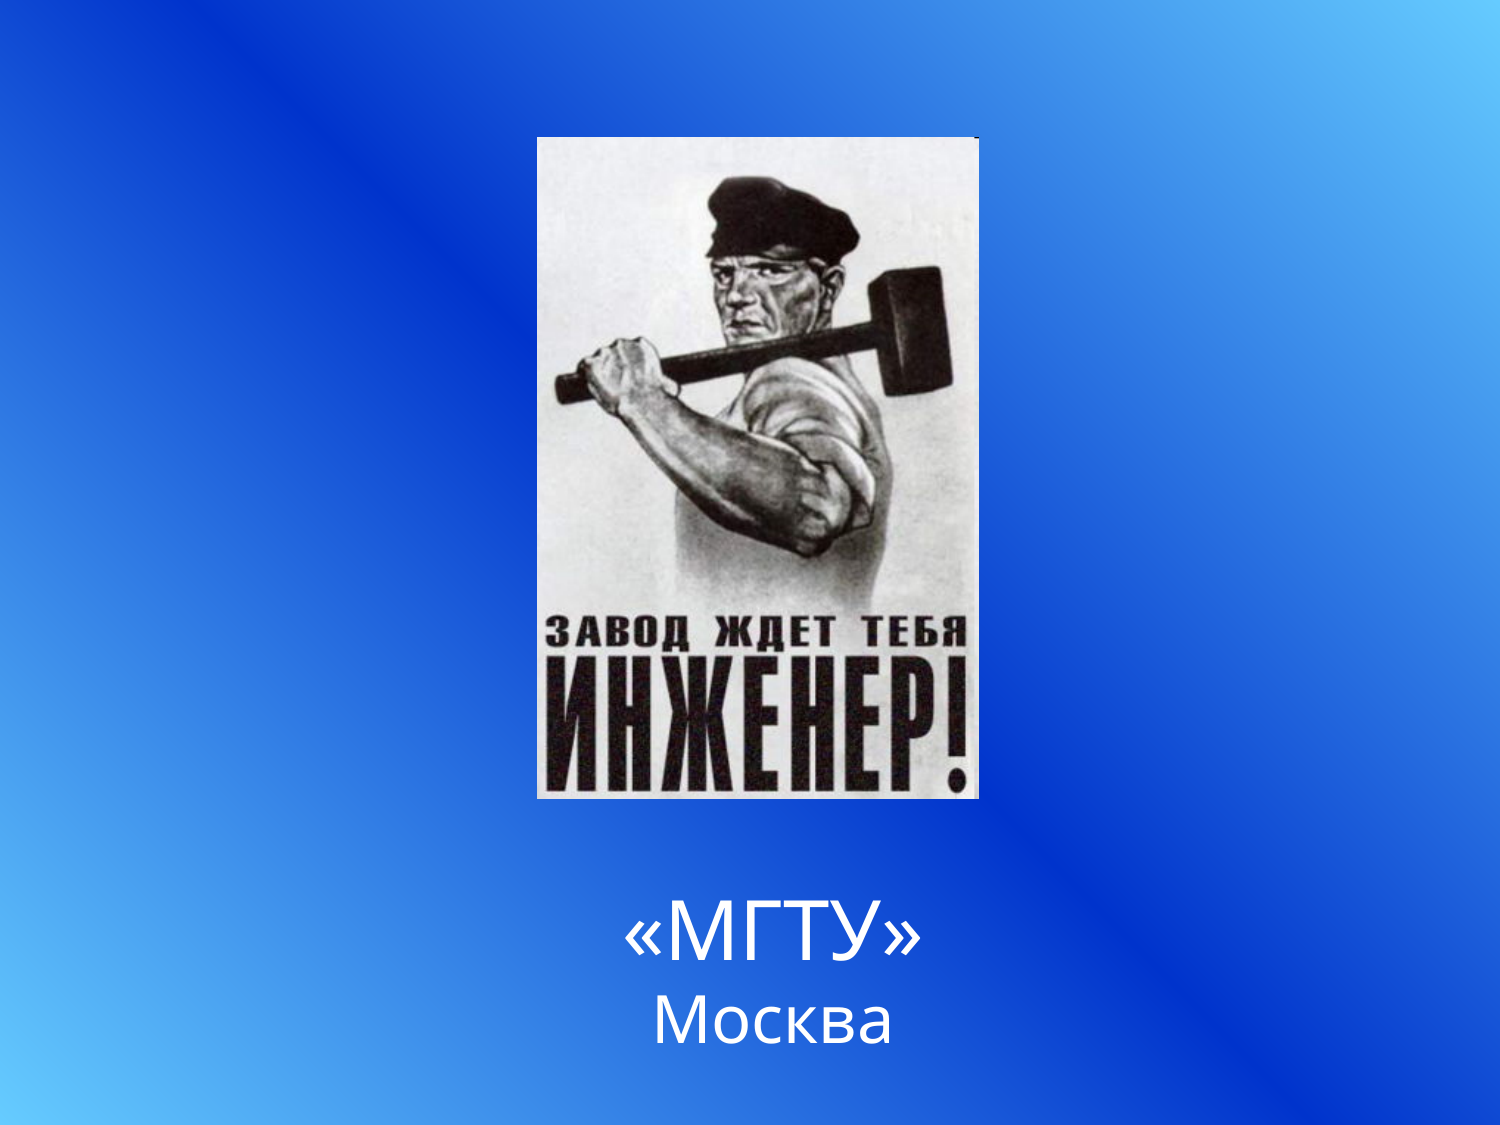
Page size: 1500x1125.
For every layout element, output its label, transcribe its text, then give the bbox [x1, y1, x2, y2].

picture [537, 137, 979, 799]
text_box «МГТУ» Москва [135, 846, 1411, 1088]
